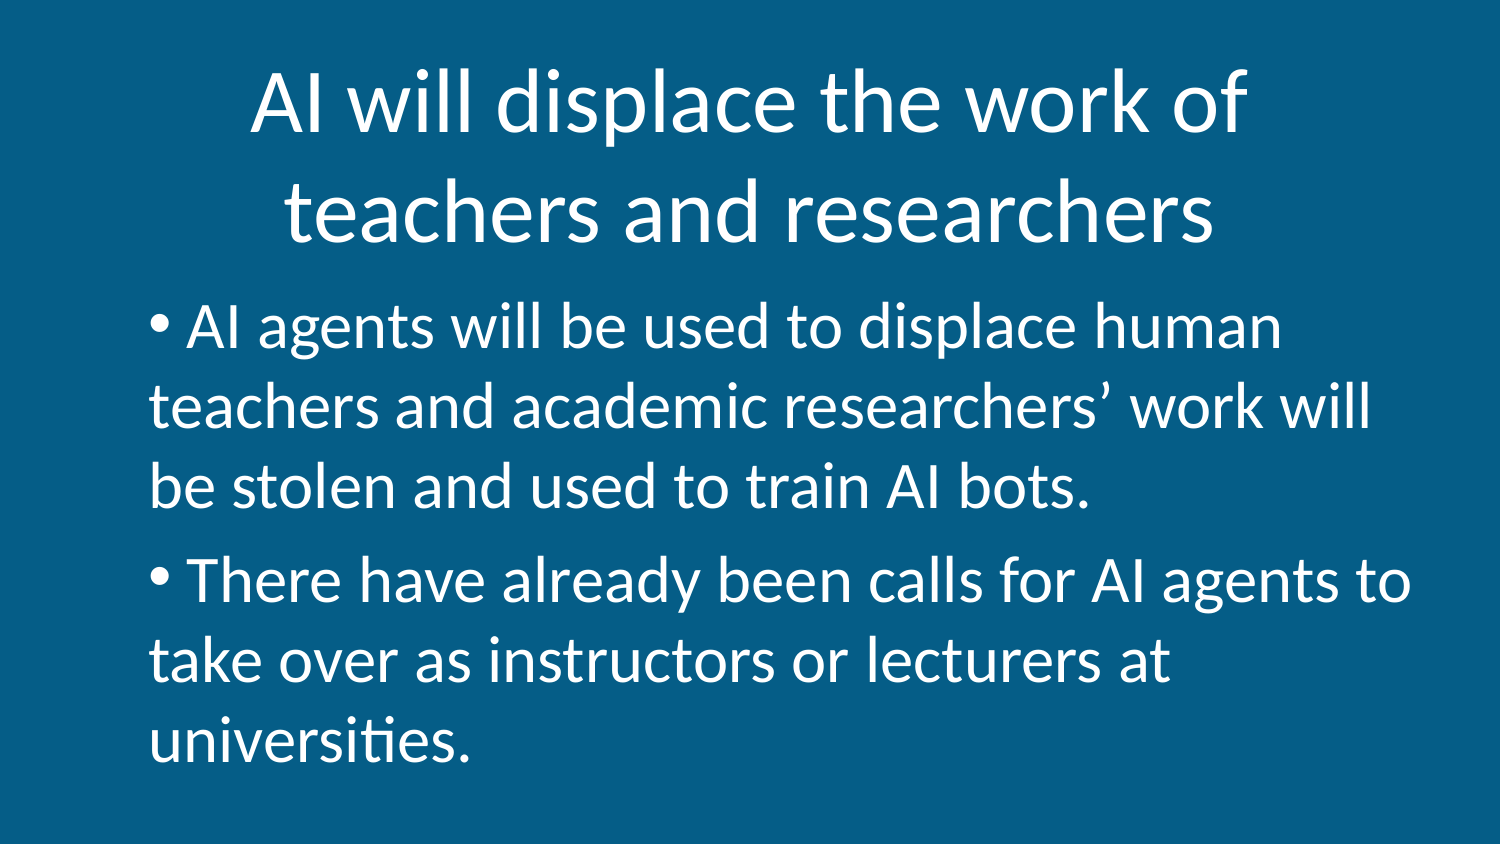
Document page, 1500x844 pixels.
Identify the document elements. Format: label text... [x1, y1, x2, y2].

list AI agents will be used to displace human teachers and academic researchers’ work will be stolen and used to train AI bots. There have already been calls for AI agents to take over as instructors or lecturers at universities. [75, 274, 1465, 844]
title AI will displace the work of teachers and researchers [75, 33, 1425, 175]
